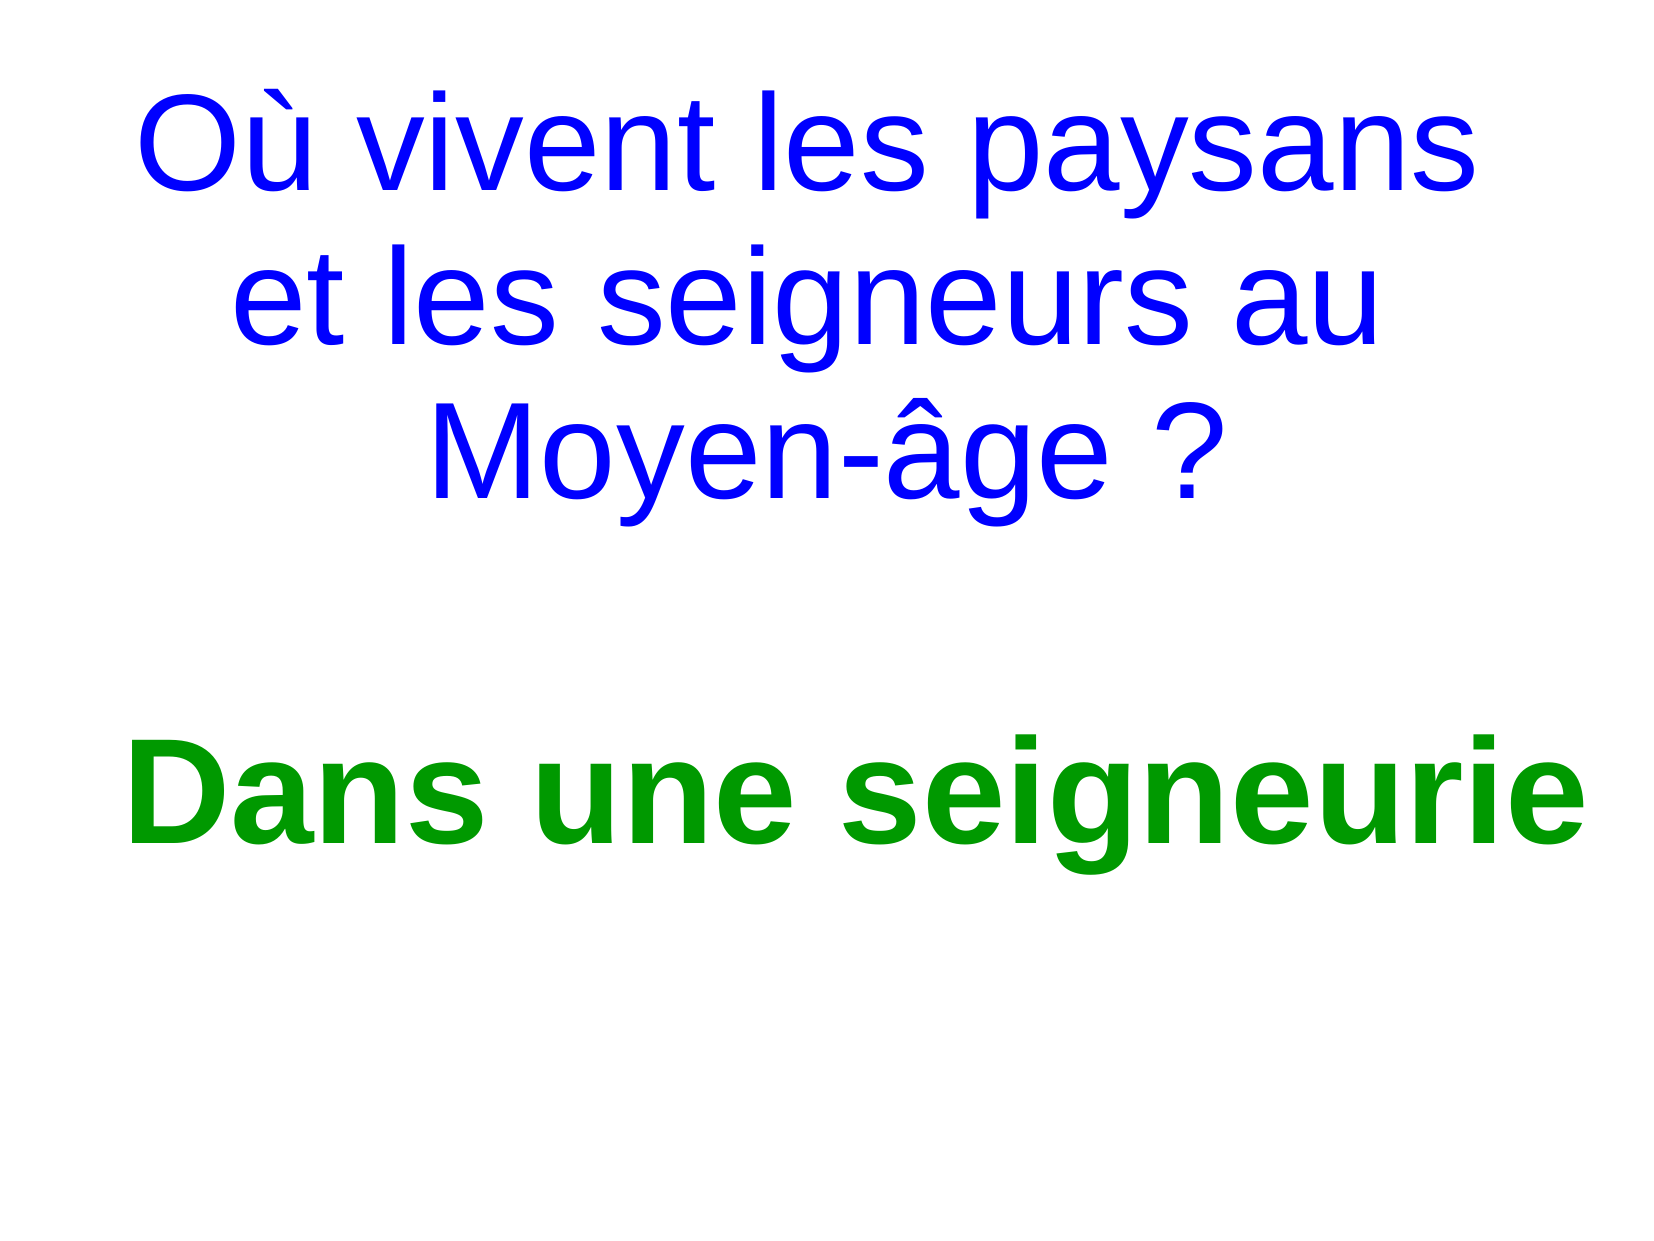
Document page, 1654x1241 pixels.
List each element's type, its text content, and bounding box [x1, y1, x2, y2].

text_box Dans une seigneurie [88, 561, 1625, 916]
text_box Où vivent les paysans et les seigneurs au Moyen-âge ? [59, 59, 1595, 536]
